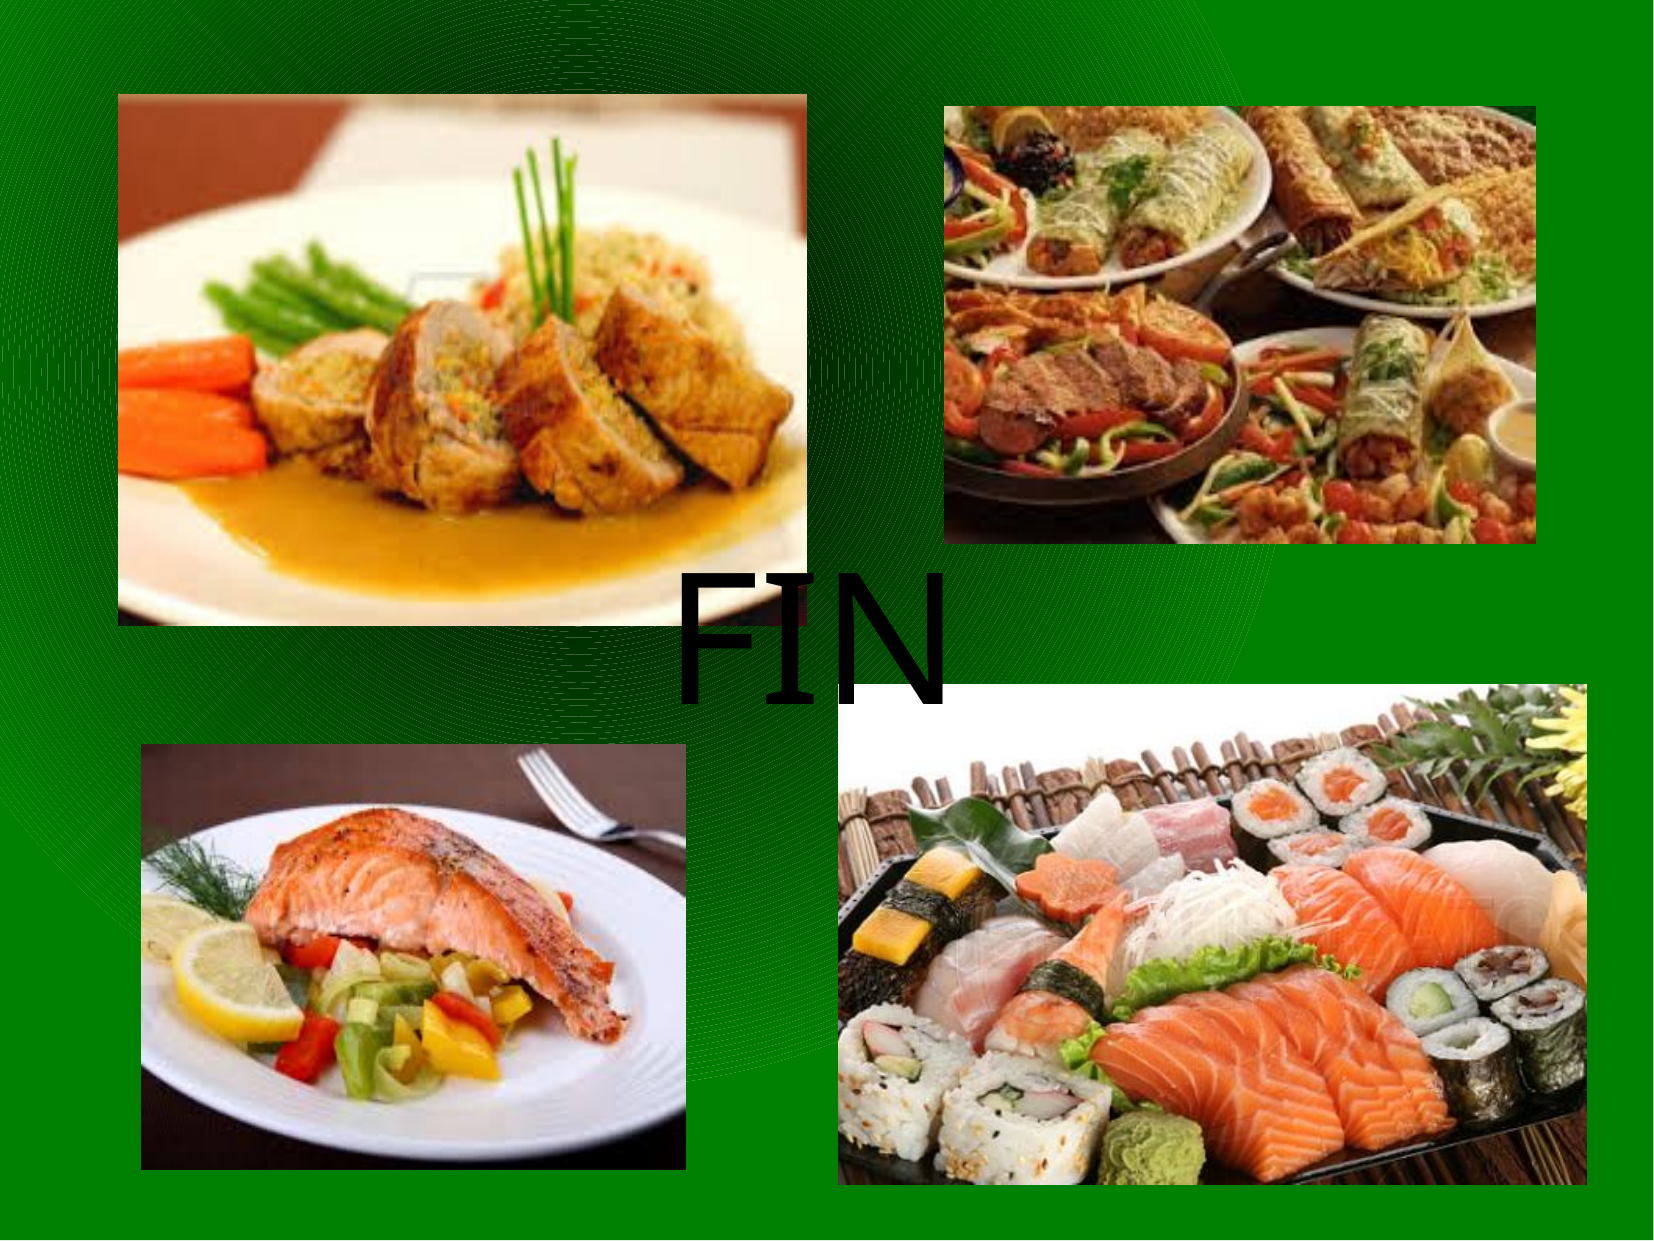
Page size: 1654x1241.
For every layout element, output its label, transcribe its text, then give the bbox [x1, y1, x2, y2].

picture [944, 106, 1536, 544]
picture [838, 684, 1587, 1186]
text_box [1040, 544, 1453, 684]
text_box FIN [649, 500, 1040, 775]
picture [141, 744, 686, 1170]
text_box [224, 626, 649, 721]
picture [118, 94, 807, 626]
